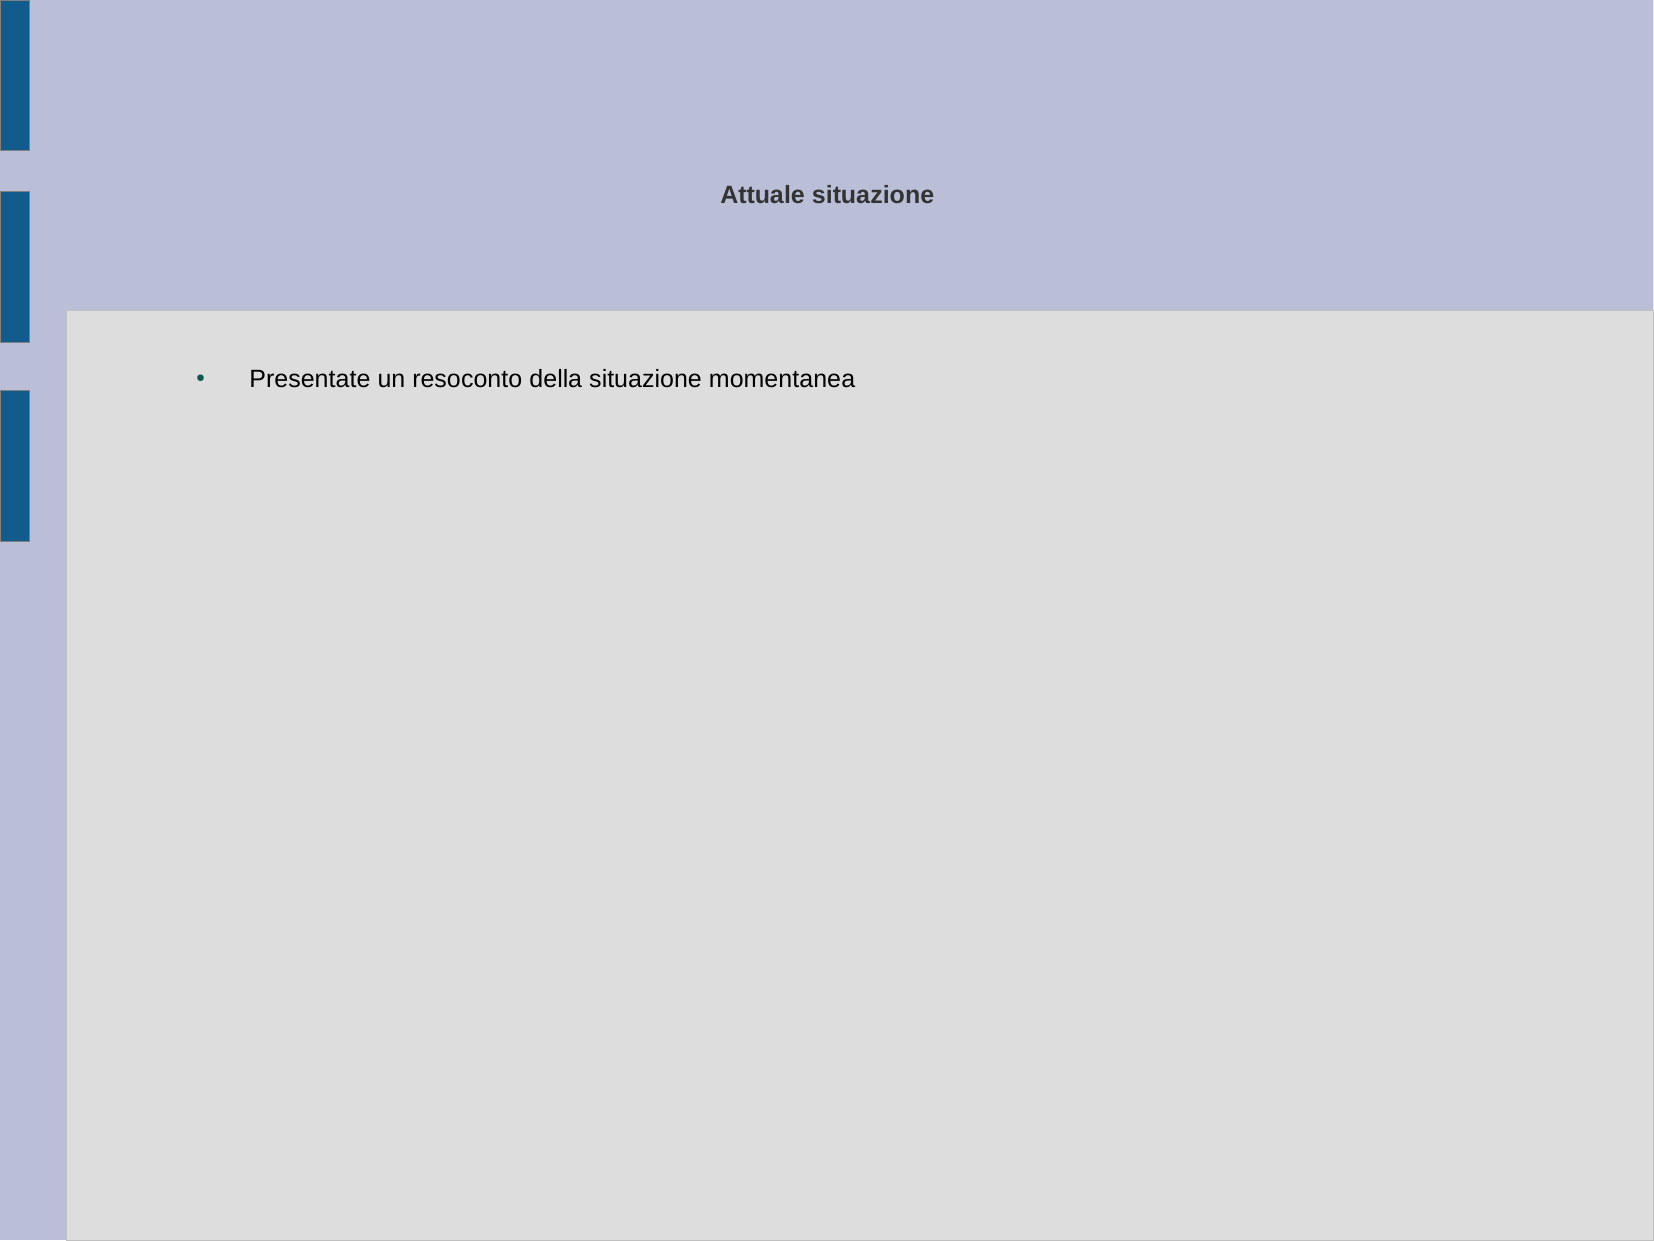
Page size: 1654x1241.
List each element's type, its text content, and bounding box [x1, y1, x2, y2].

list Presentate un resoconto della situazione momentanea [178, 364, 1570, 1147]
title Attuale situazione [121, 91, 1534, 299]
